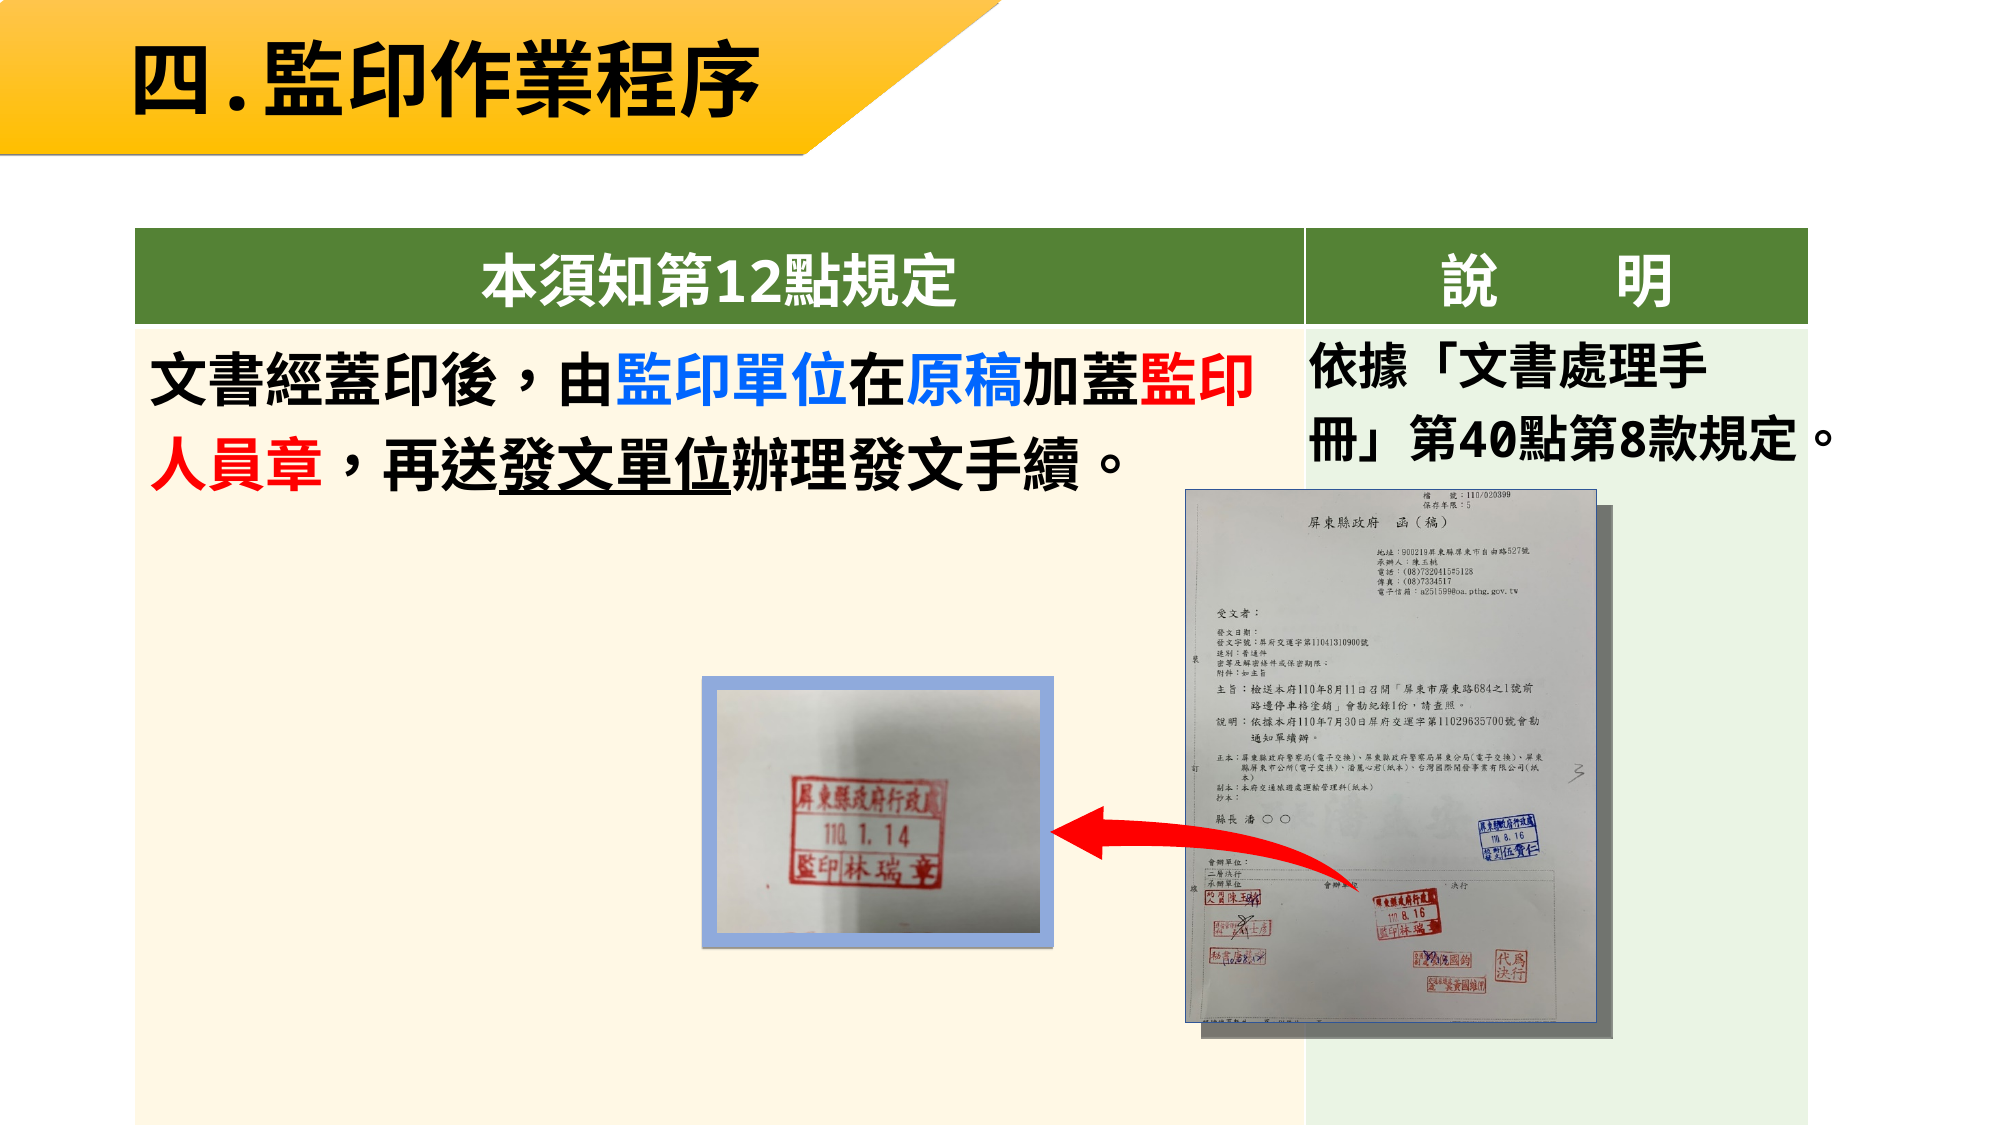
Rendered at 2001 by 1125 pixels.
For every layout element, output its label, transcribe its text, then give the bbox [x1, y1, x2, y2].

table_cell 依據「文書處理手冊」第40點第8款規定。 [1306, 329, 1808, 1125]
table_header 本須知第12點規定 [135, 228, 1304, 324]
text_box [1050, 805, 1360, 893]
picture [1185, 489, 1597, 1023]
picture [716, 690, 1040, 933]
table_cell 文書經蓋印後，由監印單位在原稿加蓋監印人員章，再送發文單位辦理發文手續。 [135, 329, 1304, 1125]
table_header 說 明 [1306, 228, 1808, 324]
text_box 四.監印作業程序 [0, 0, 1002, 155]
